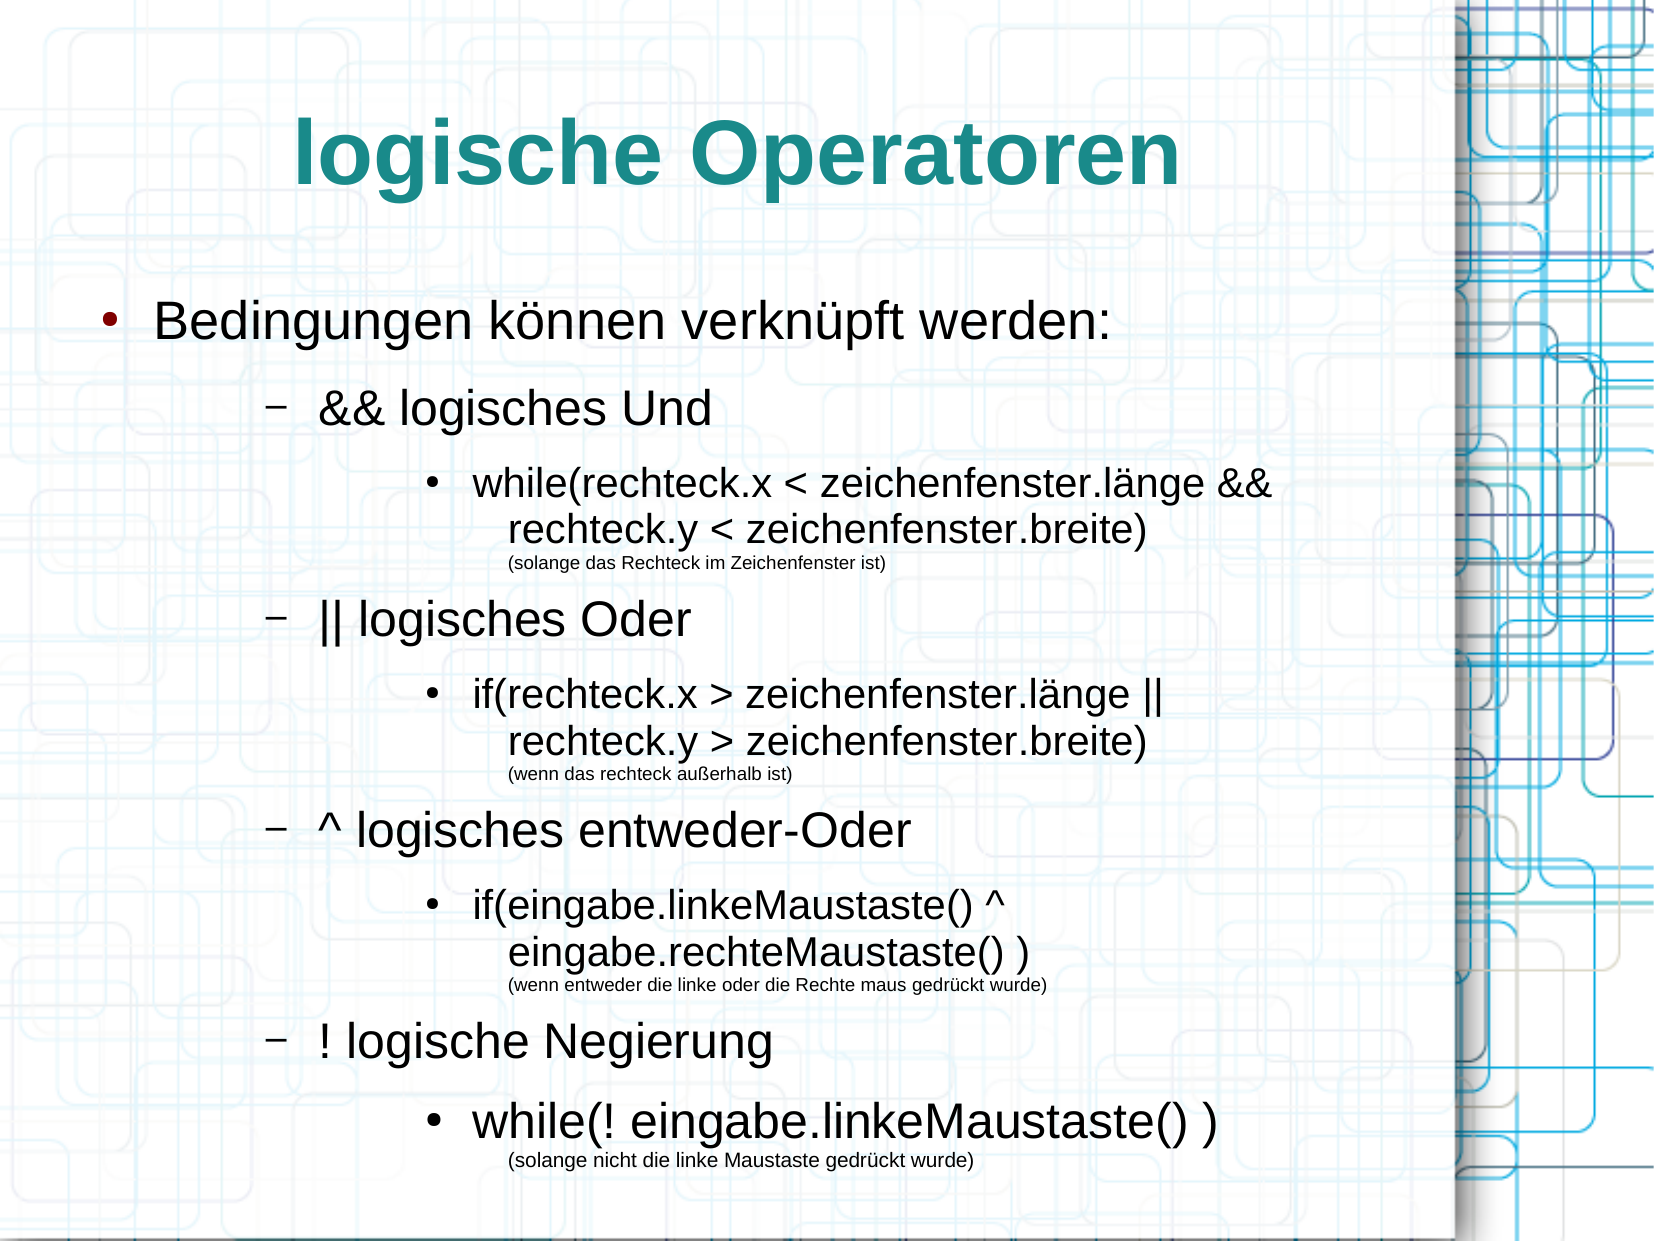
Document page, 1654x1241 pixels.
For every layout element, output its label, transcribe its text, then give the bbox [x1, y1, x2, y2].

title logische Operatoren [59, 49, 1418, 257]
picture [0, 0, 1654, 1241]
list Bedingungen können verknüpft werden: && logisches Und while(rechteck.x < zeichenfenster.länge && rechteck.y < zeichenfenster.breite) (solange das Rechteck im Zeichenfenster ist) || logisches Oder if(rechteck.x > zeichenfenster.länge || rechteck.y > zeichenfenster.breite) (wenn das rechteck außerhalb ist) ^ logisches entweder-Oder if(eingabe.linkeMaustaste() ^ eingabe.rechteMaustaste() ) (wenn entweder die linke oder die Rechte maus gedrückt wurde) ! logische Negierung while(! eingabe.linkeMaustaste() ) (solange nicht die linke Maustaste gedrückt wurde) [82, 290, 1418, 1214]
